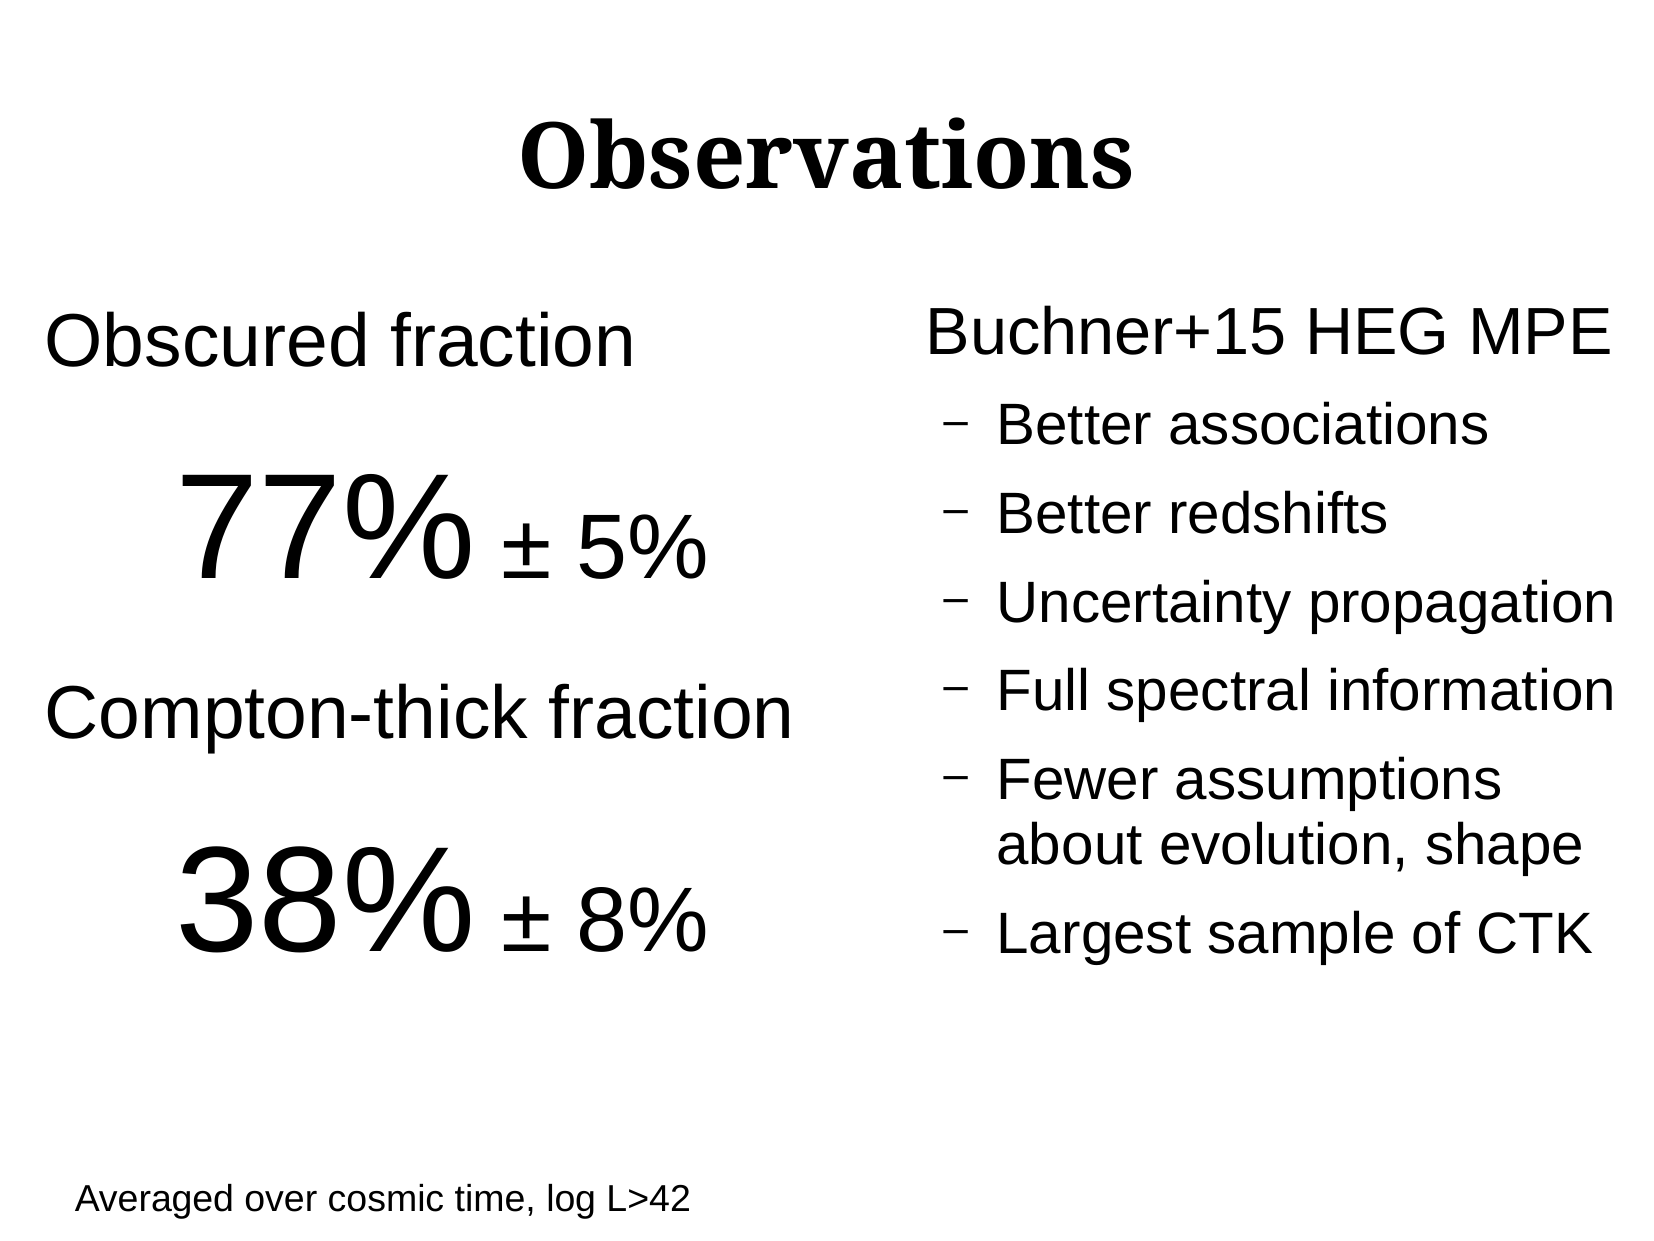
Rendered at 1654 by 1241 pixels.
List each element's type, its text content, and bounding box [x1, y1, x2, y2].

title Observations [82, 49, 1571, 257]
text_box Obscured fraction 77% ± 5% Compton-thick fraction 38% ± 8% [30, 290, 856, 1051]
text_box Averaged over cosmic time, log L>42 [60, 1170, 766, 1227]
list Buchner+15 HEG MPE Better associations Better redshifts Uncertainty propagation Full spectral information Fewer assumptions about evolution, shape Largest sample of CTK [856, 293, 1643, 1013]
